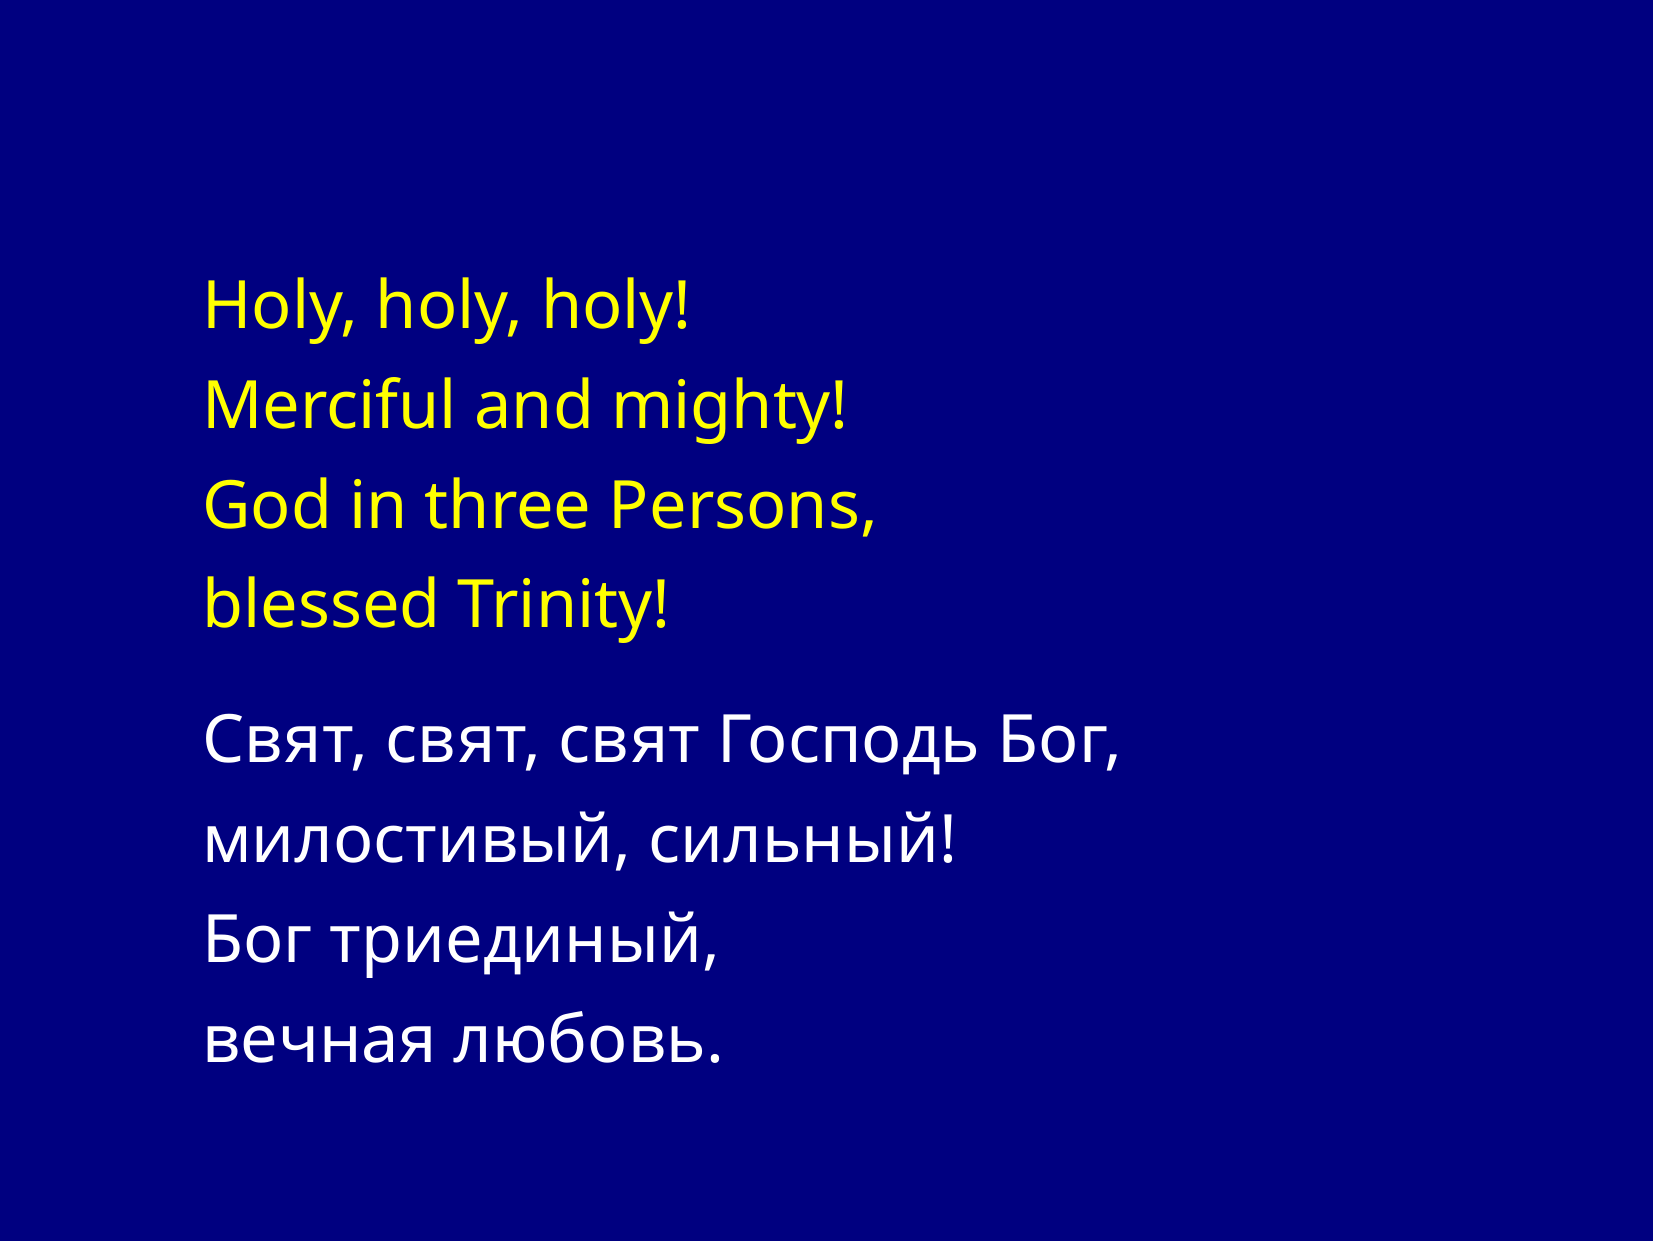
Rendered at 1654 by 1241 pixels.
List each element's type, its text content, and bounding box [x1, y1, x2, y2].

text_box Holy, holy, holy! Merciful and mighty! God in three Persons, blessed Trinity! [75, 150, 1576, 638]
text_box Свят, свят, свят Господь Бог, милостивый, сильный! Бог триединый, вечная любовь. [75, 675, 1576, 1163]
